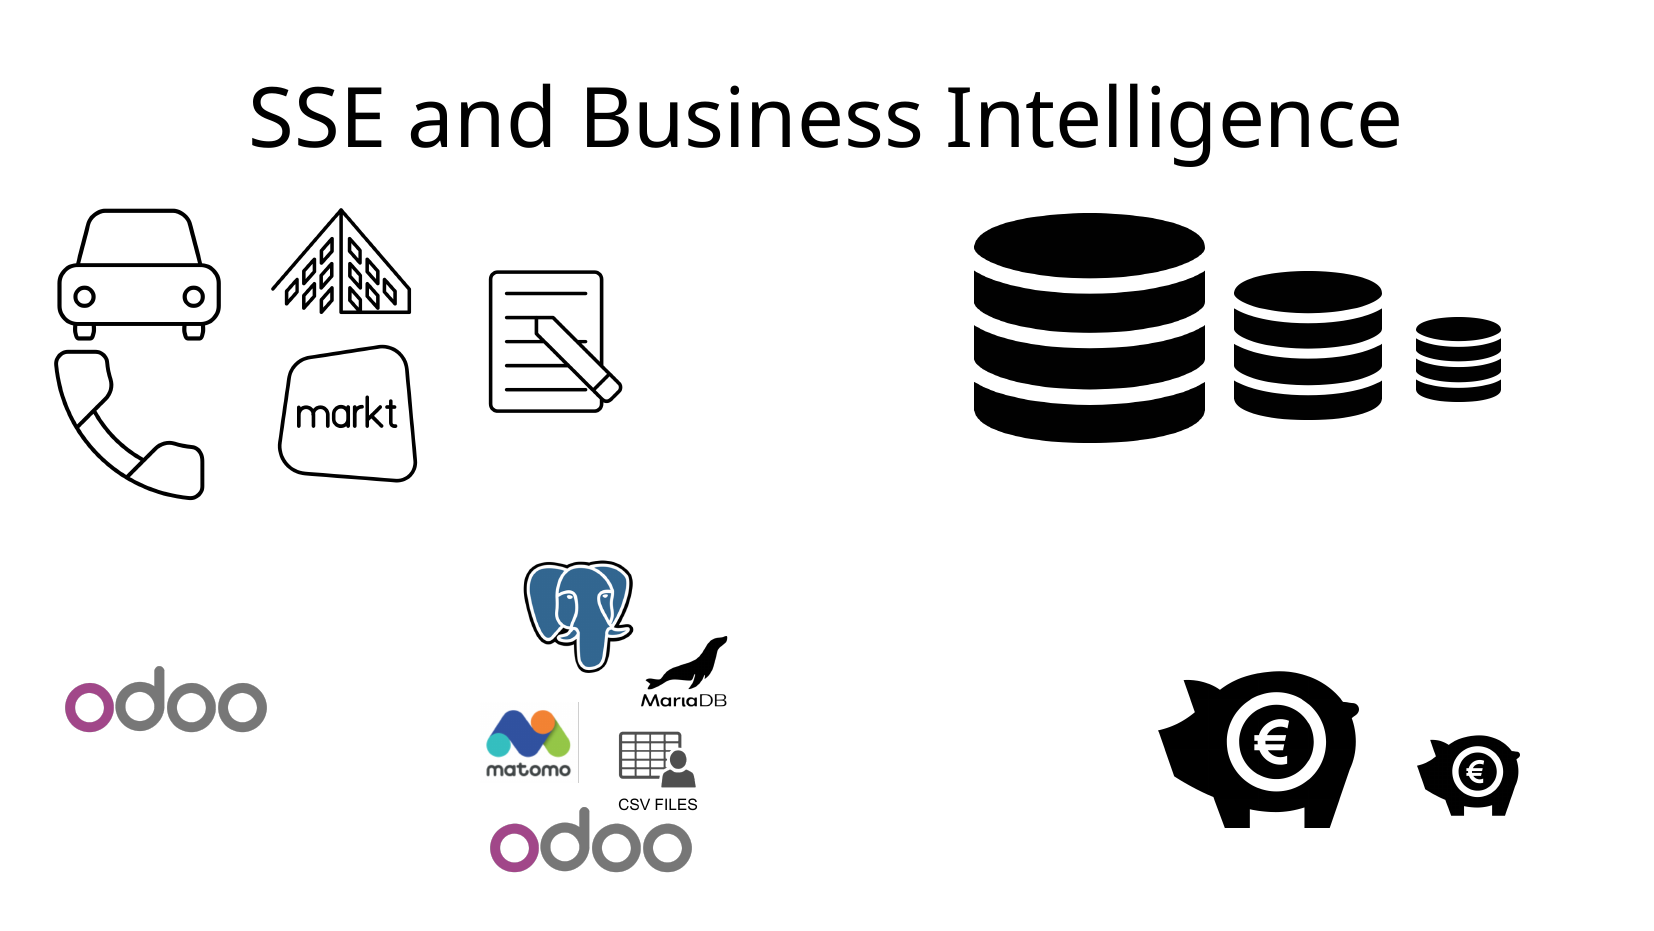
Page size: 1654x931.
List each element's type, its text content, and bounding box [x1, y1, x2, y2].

picture [257, 177, 435, 502]
picture [460, 256, 632, 428]
picture [974, 213, 1205, 443]
picture [59, 660, 274, 739]
picture [34, 177, 237, 520]
picture [1234, 271, 1382, 420]
picture [1158, 649, 1359, 850]
picture [468, 545, 739, 879]
title SSE and Business Intelligence [82, 37, 1571, 193]
picture [1417, 724, 1520, 827]
picture [1416, 317, 1501, 402]
